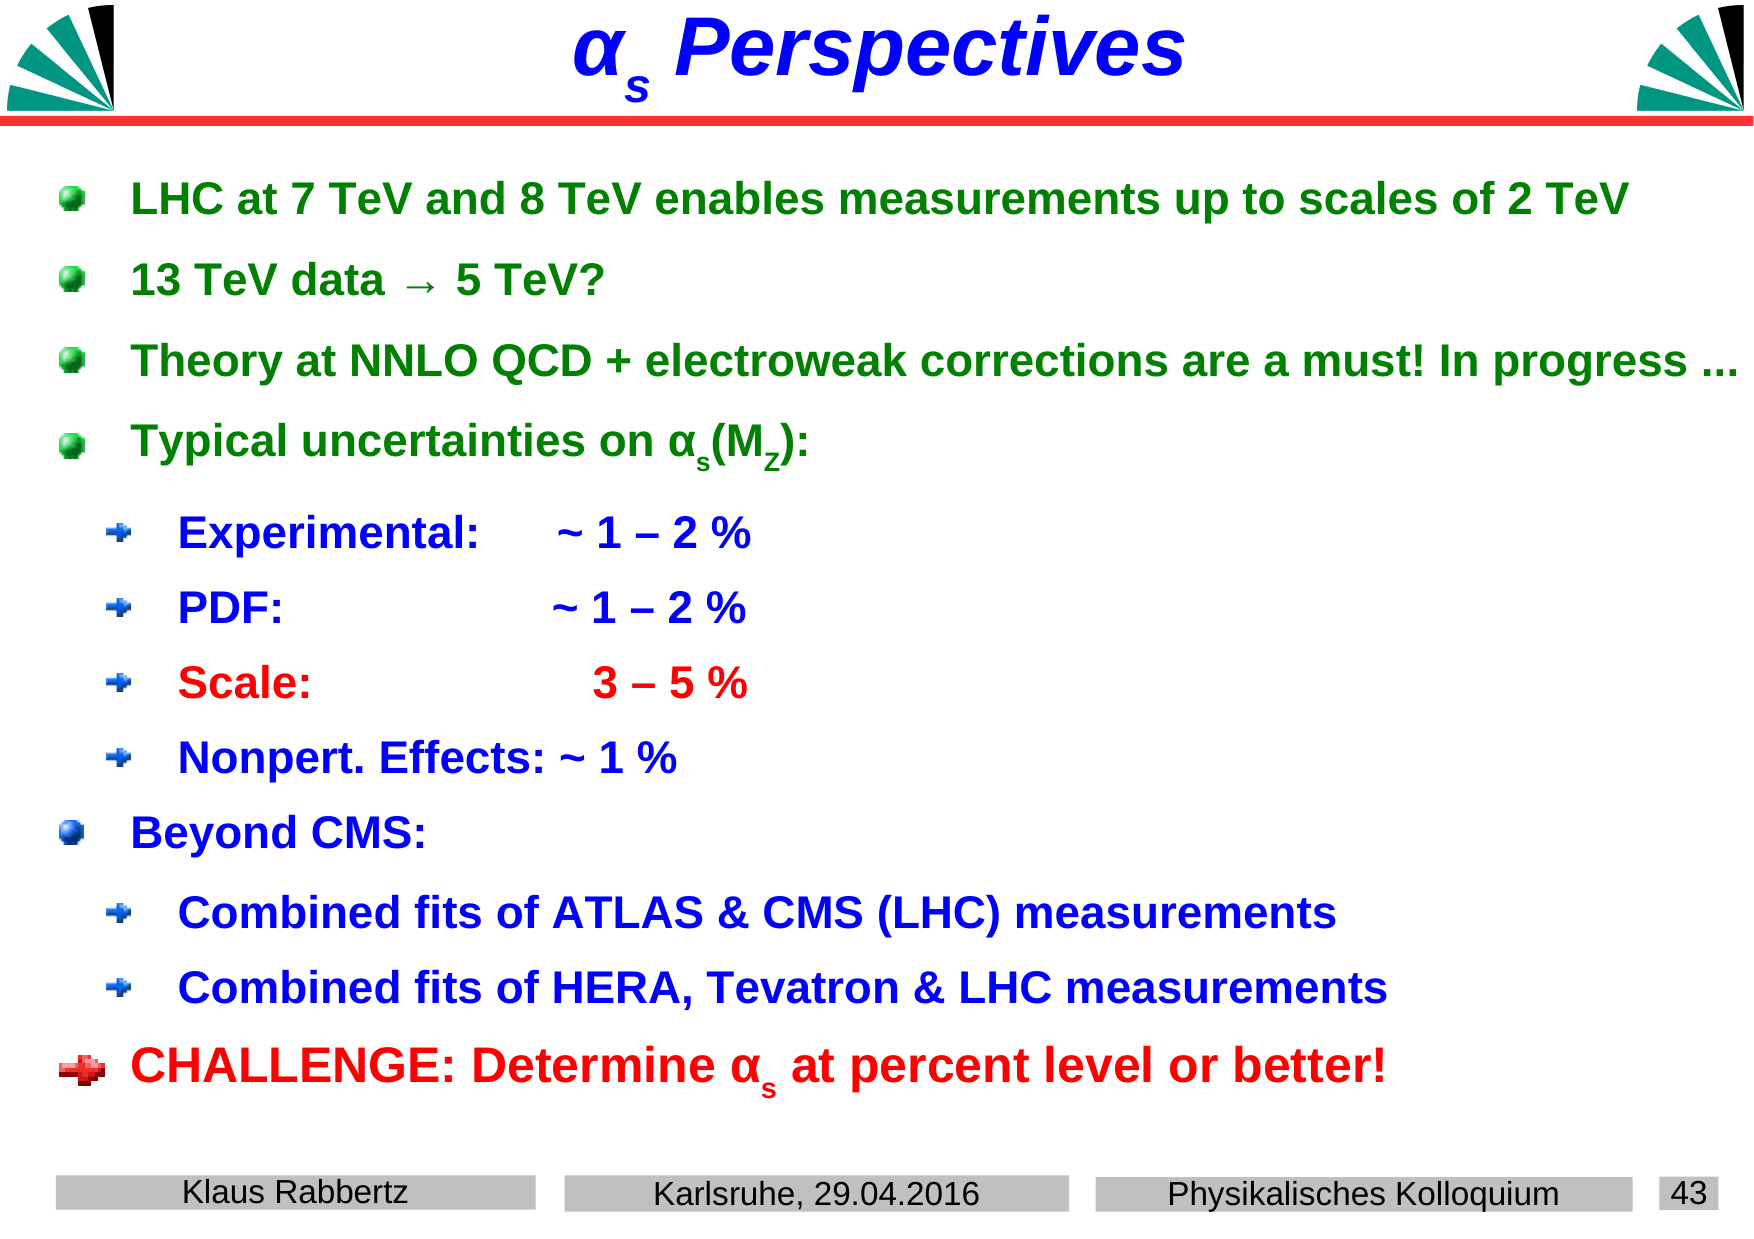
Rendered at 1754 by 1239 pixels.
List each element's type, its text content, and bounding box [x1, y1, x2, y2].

picture [7, 5, 114, 112]
picture [1637, 5, 1744, 112]
list LHC at 7 TeV and 8 TeV enables measurements up to scales of 2 TeV 13 TeV data → 5 TeV? Theory at NNLO QCD + electroweak corrections are a must! In progress ... Typical uncertainties on αs(MZ): Experimental: ~ 1 – 2 % PDF: ~ 1 – 2 % Scale: 3 – 5 % Nonpert. Effects: ~ 1 % Beyond CMS: Combined fits of ATLAS & CMS (LHC) measurements Combined fits of HERA, Tevatron & LHC measurements CHALLENGE: Determine αs at percent level or better! [47, 172, 1754, 1106]
title αs Perspectives [129, 0, 1631, 114]
